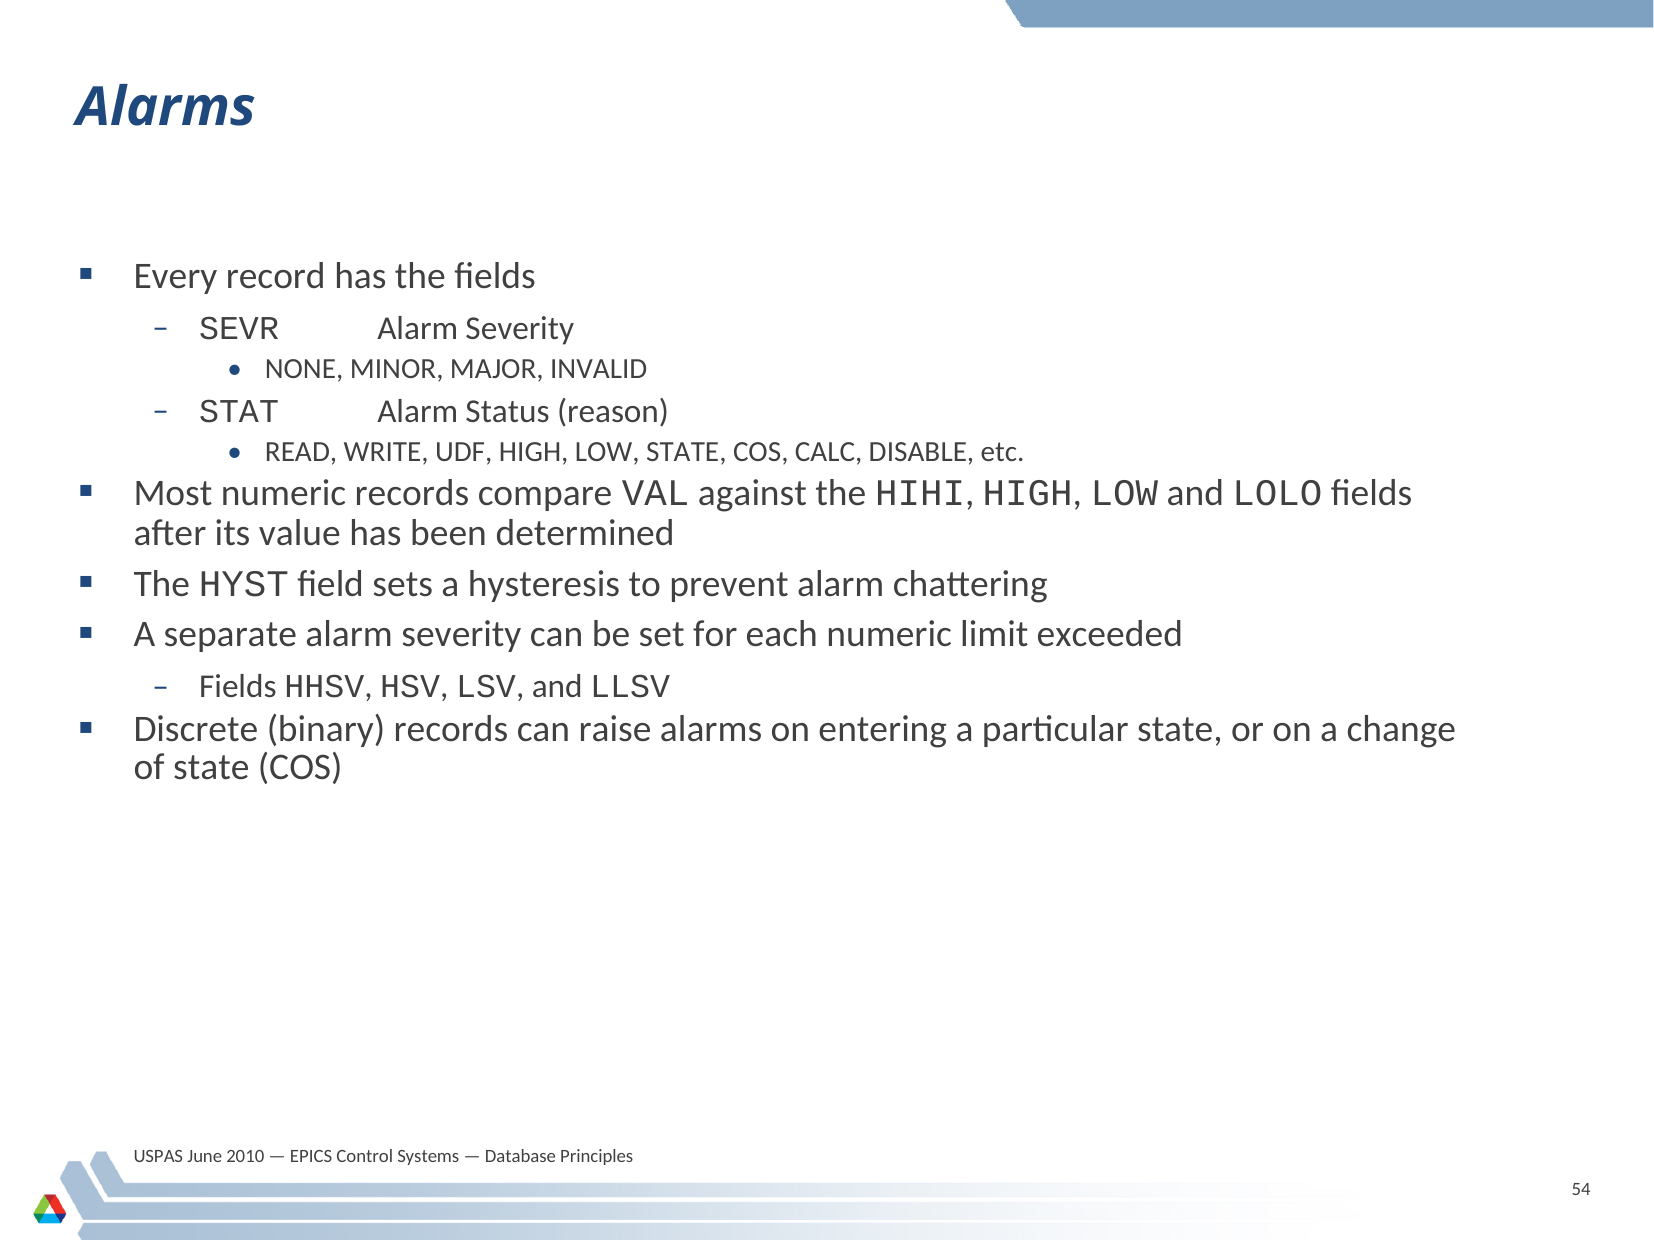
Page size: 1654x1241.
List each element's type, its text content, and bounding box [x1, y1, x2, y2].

list Every record has the fields SEVR Alarm Severity NONE, MINOR, MAJOR, INVALID STAT Alarm Status (reason) READ, WRITE, UDF, HIGH, LOW, STATE, COS, CALC, DISABLE, etc. Most numeric records compare VAL against the HIHI, HIGH, LOW and LOLO fields after its value has been determined The HYST field sets a hysteresis to prevent alarm chattering A separate alarm severity can be set for each numeric limit exceeded Fields HHSV, HSV, LSV, and LLSV Discrete (binary) records can raise alarms on entering a particular state, or on a change of state (COS) [62, 253, 1498, 840]
picture [0, 1143, 1654, 1240]
picture [0, 0, 1654, 29]
title Alarms [61, 59, 1500, 138]
